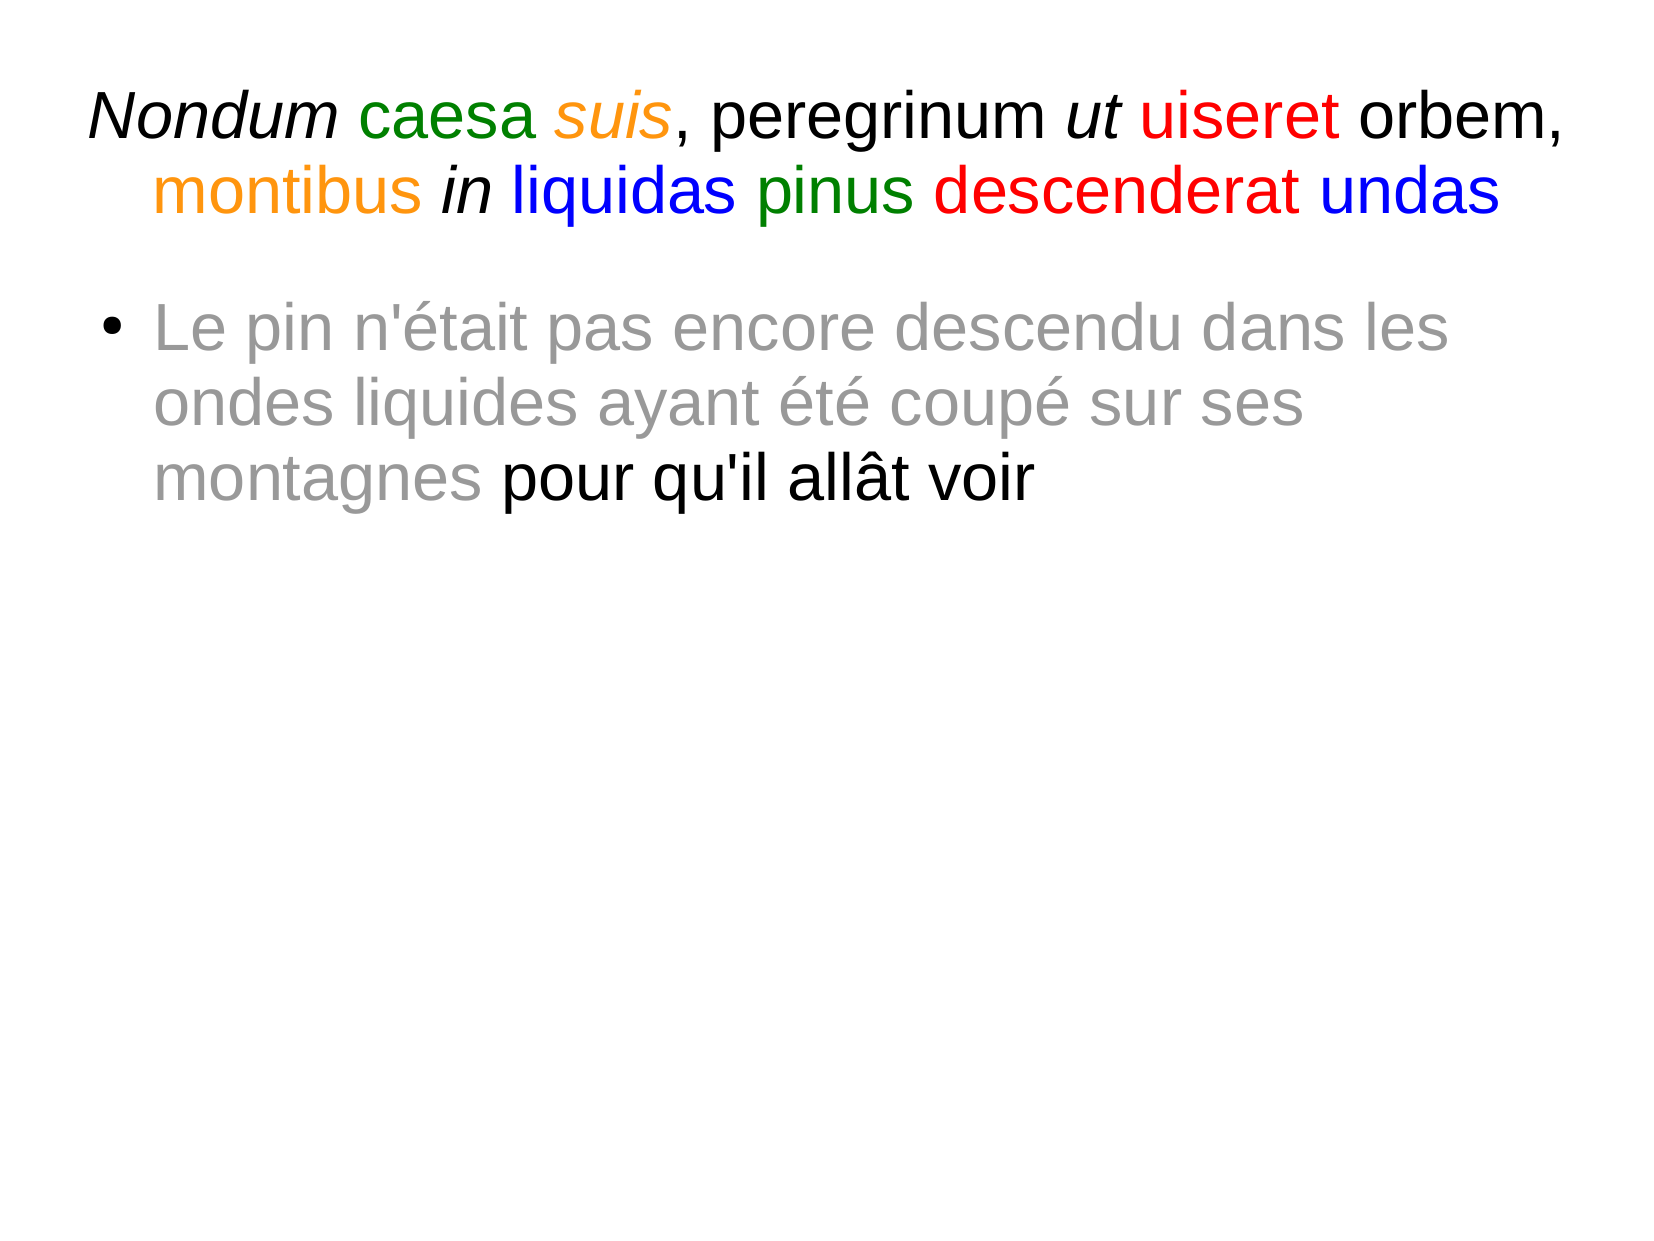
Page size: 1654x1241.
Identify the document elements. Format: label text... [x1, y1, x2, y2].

title Nondum caesa suis, peregrinum ut uiseret orbem, montibus in liquidas pinus descenderat undas [82, 49, 1571, 257]
list Le pin n'était pas encore descendu dans les ondes liquides ayant été coupé sur ses montagnes pour qu'il allât voir [82, 290, 1571, 1010]
